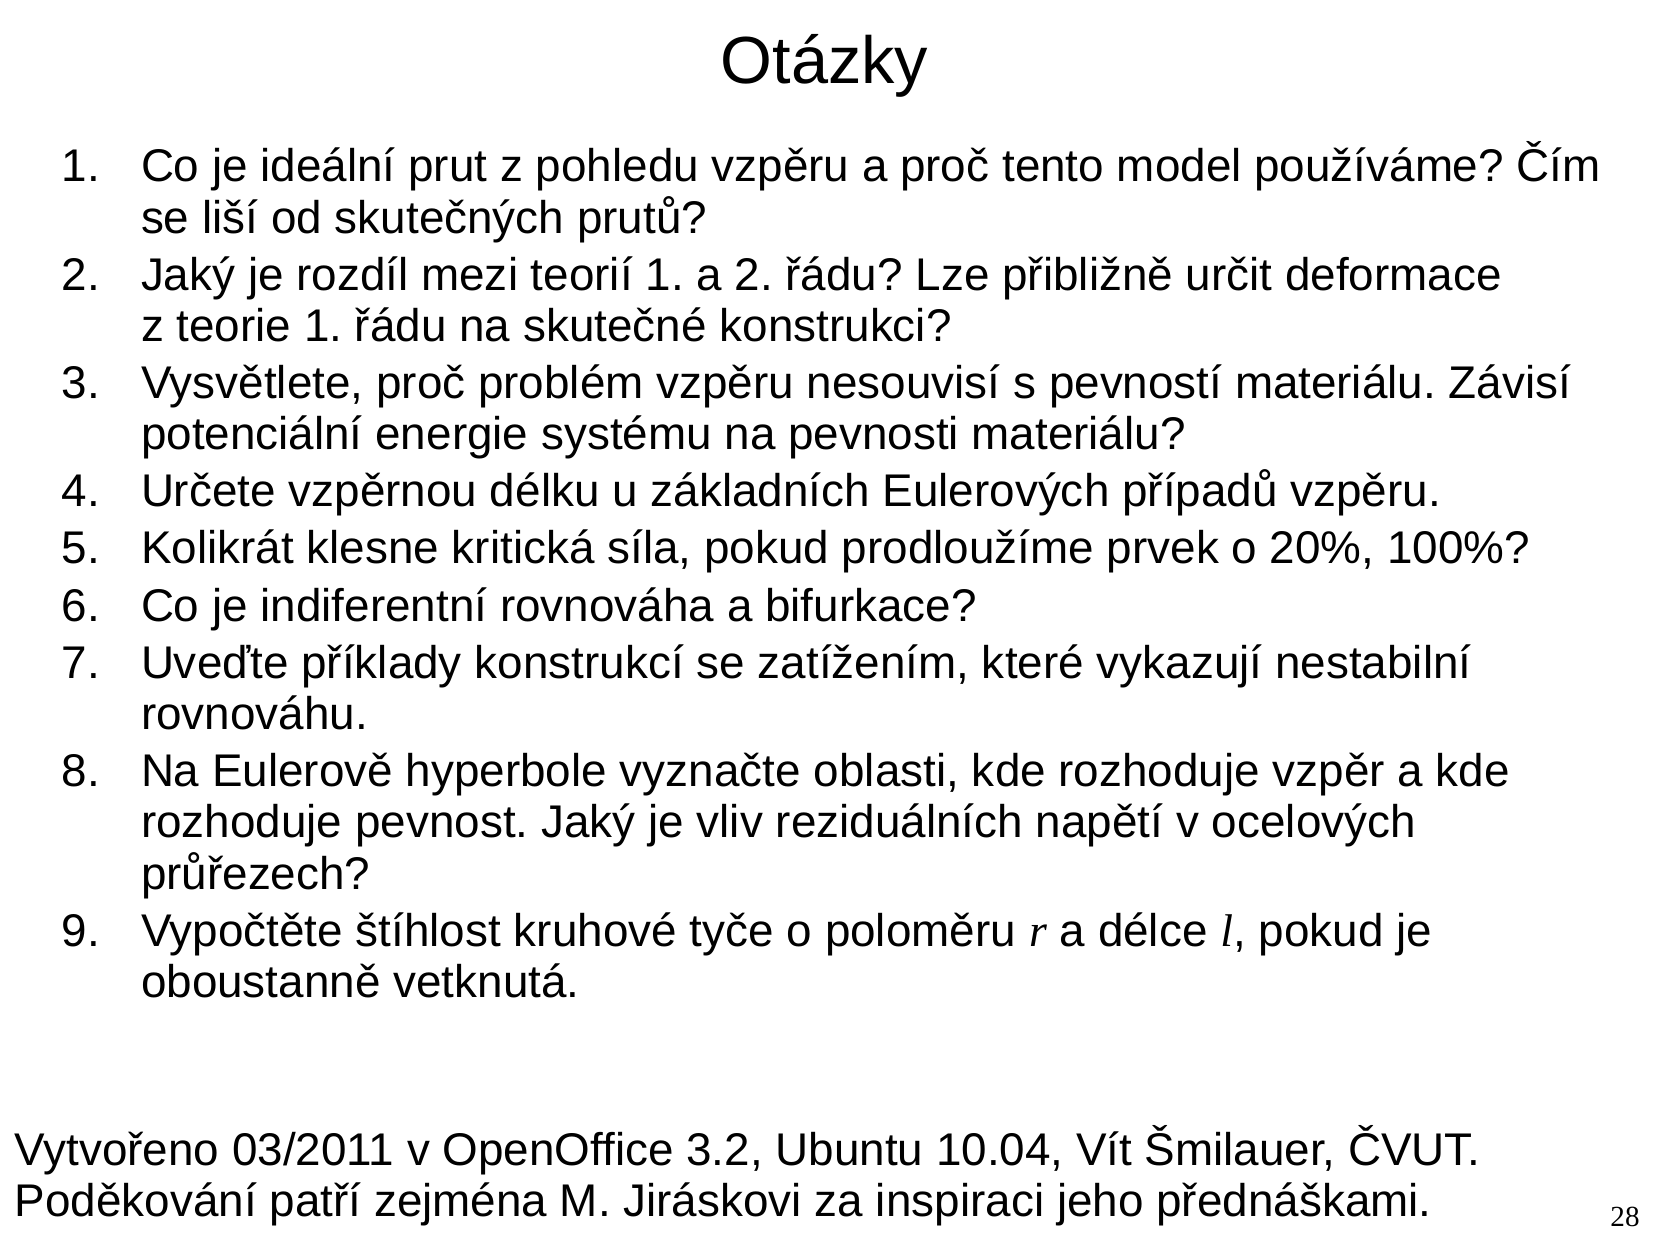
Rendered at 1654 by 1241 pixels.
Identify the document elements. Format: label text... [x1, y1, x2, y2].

list Co je ideální prut z pohledu vzpěru a proč tento model používáme? Čím se liší od skutečných prutů? Jaký je rozdíl mezi teorií 1. a 2. řádu? Lze přibližně určit deformace z teorie 1. řádu na skutečné konstrukci? Vysvětlete, proč problém vzpěru nesouvisí s pevností materiálu. Závisí potenciální energie systému na pevnosti materiálu? Určete vzpěrnou délku u základních Eulerových případů vzpěru. Kolikrát klesne kritická síla, pokud prodloužíme prvek o 20%, 100%? Co je indiferentní rovnováha a bifurkace? Uveďte příklady konstrukcí se zatížením, které vykazují nestabilní rovnováhu. Na Eulerově hyperbole vyznačte oblasti, kde rozhoduje vzpěr a kde rozhoduje pevnost. Jaký je vliv reziduálních napětí v ocelových průřezech? Vypočtěte štíhlost kruhové tyče o poloměru r a délce l, pokud je oboustanně vetknutá. [57, 140, 1608, 1102]
title Otázky [37, 8, 1613, 113]
text_box Vytvořeno 03/2011 v OpenOffice 3.2, Ubuntu 10.04, Vít Šmilauer, ČVUT. Poděkování patří zejména M. Jiráskovi za inspiraci jeho přednáškami. [0, 1116, 1536, 1241]
